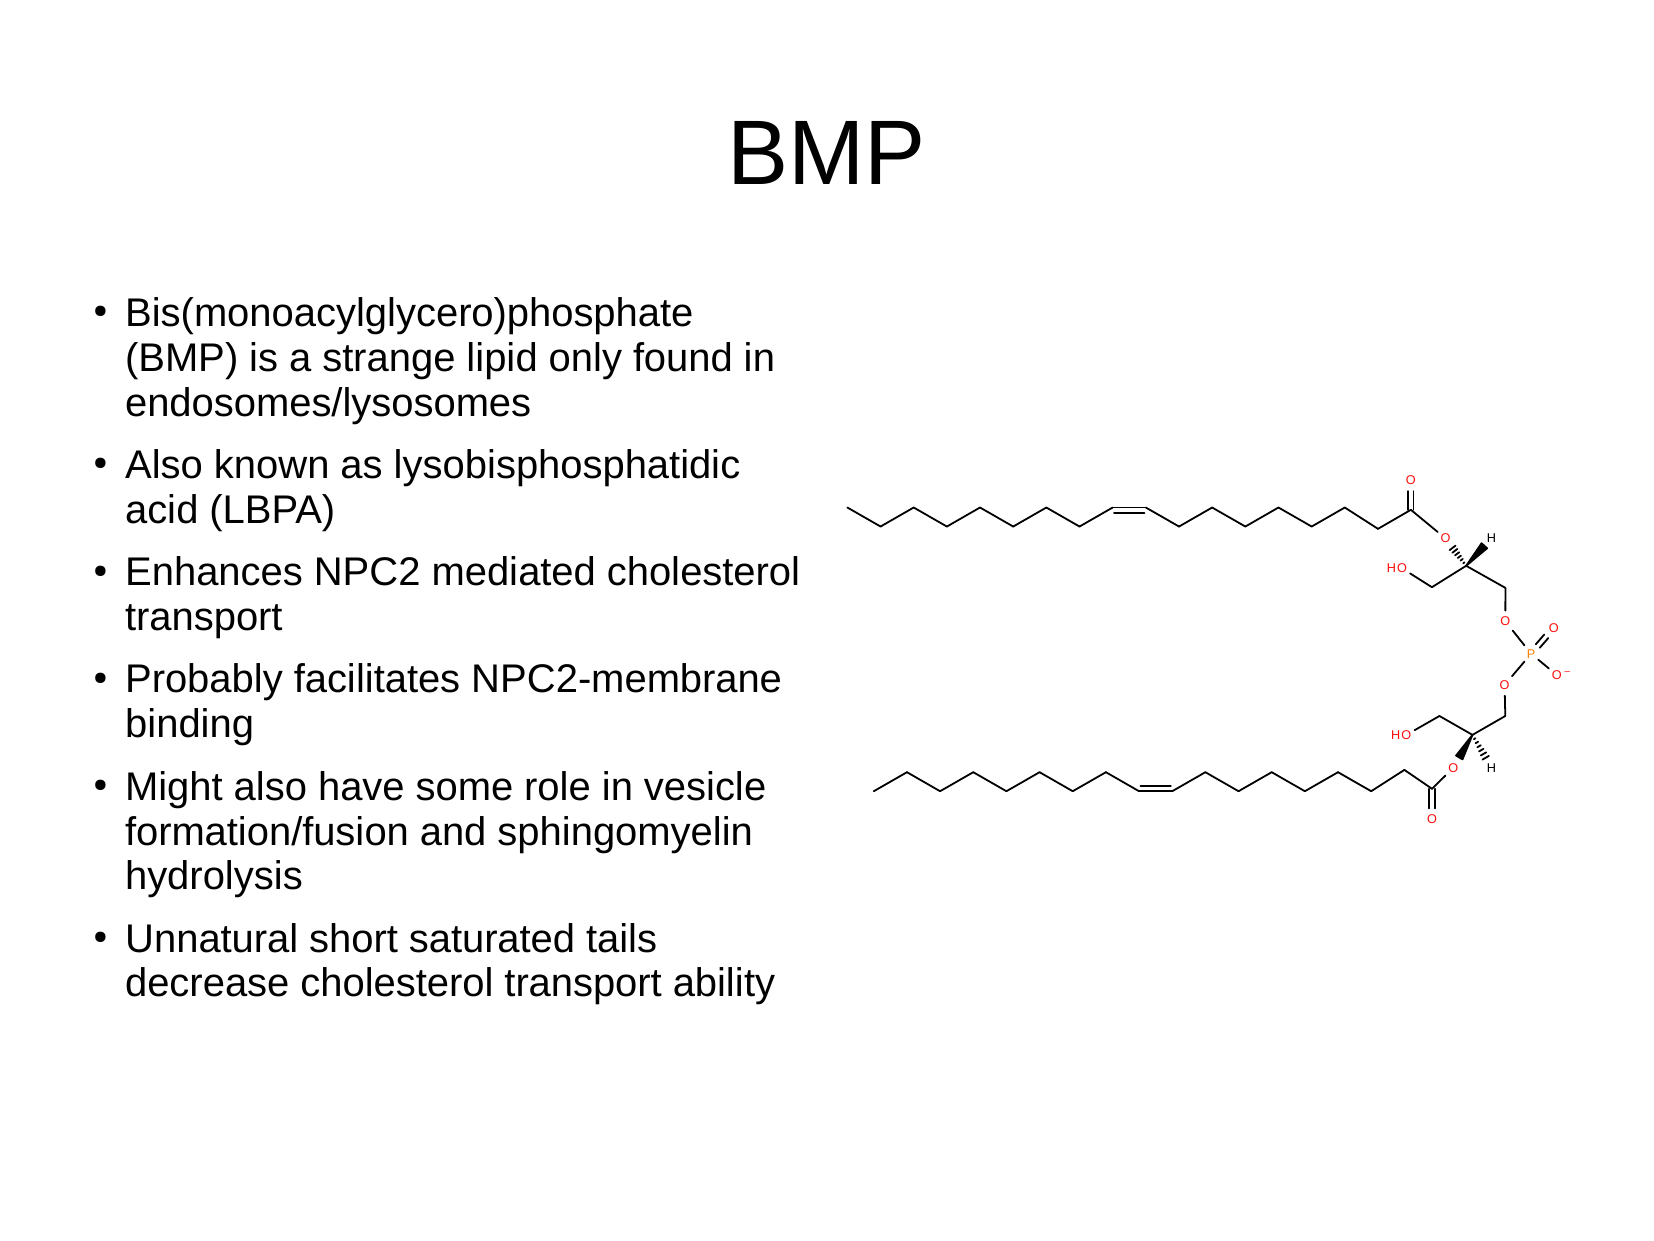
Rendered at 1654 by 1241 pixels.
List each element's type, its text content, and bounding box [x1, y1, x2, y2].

picture [845, 474, 1572, 826]
list Bis(monoacylglycero)phosphate (BMP) is a strange lipid only found in endosomes/lysosomes Also known as lysobisphosphatidic acid (LBPA) Enhances NPC2 mediated cholesterol transport Probably facilitates NPC2-membrane binding Might also have some role in vesicle formation/fusion and sphingomyelin hydrolysis Unnatural short saturated tails decrease cholesterol transport ability [82, 290, 809, 1010]
title BMP [82, 49, 1571, 257]
